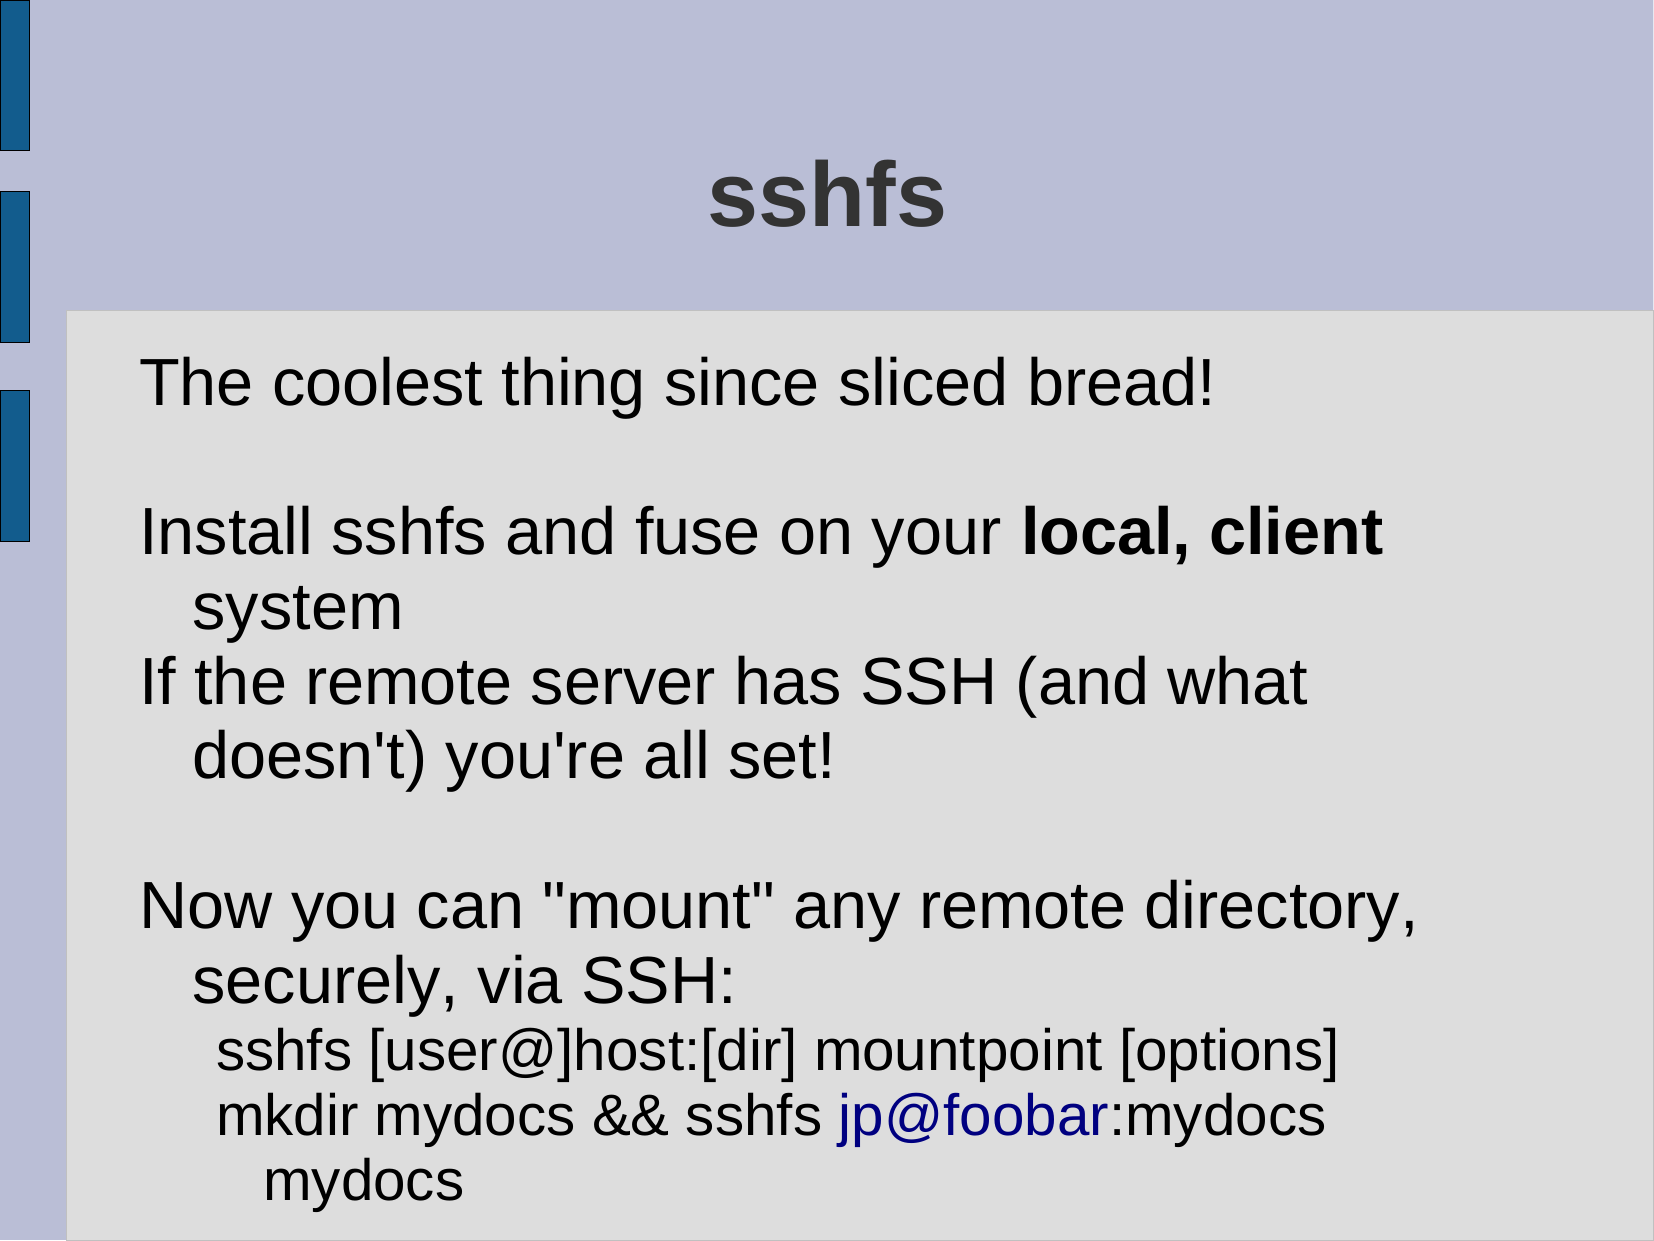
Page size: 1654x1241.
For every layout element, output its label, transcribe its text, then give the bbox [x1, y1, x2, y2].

title sshfs [121, 98, 1534, 291]
list The coolest thing since sliced bread! Install sshfs and fuse on your local, client system If the remote server has SSH (and what doesn't) you're all set! Now you can "mount" any remote directory, securely, via SSH: sshfs [user@]host:[dir] mountpoint [options] mkdir mydocs && sshfs jp@foobar:mydocs mydocs [121, 344, 1534, 1213]
